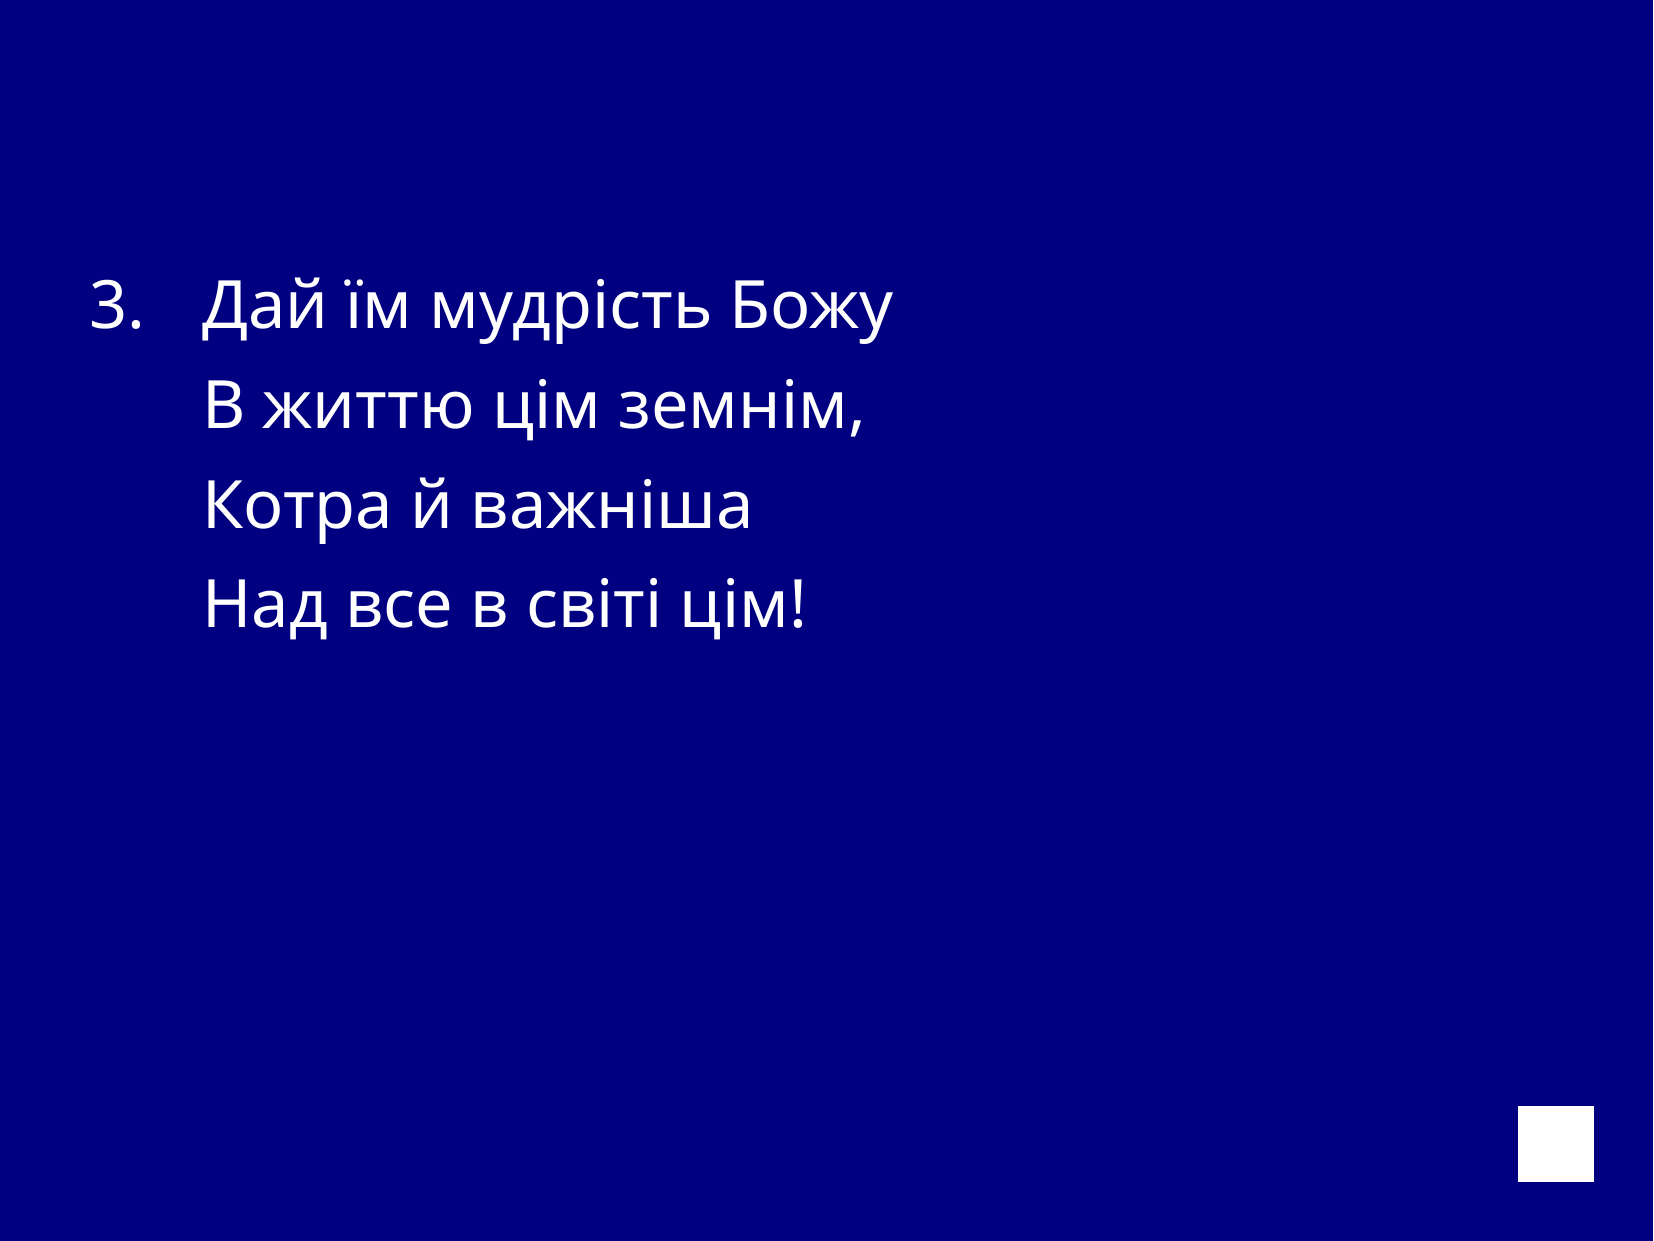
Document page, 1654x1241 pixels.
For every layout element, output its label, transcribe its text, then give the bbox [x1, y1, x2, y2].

text_box 3. Дай їм мудрість Божу В життю цім земнім, Котра й важніша Над все в світі цім! [75, 150, 1576, 1163]
text_box [1518, 1106, 1594, 1182]
